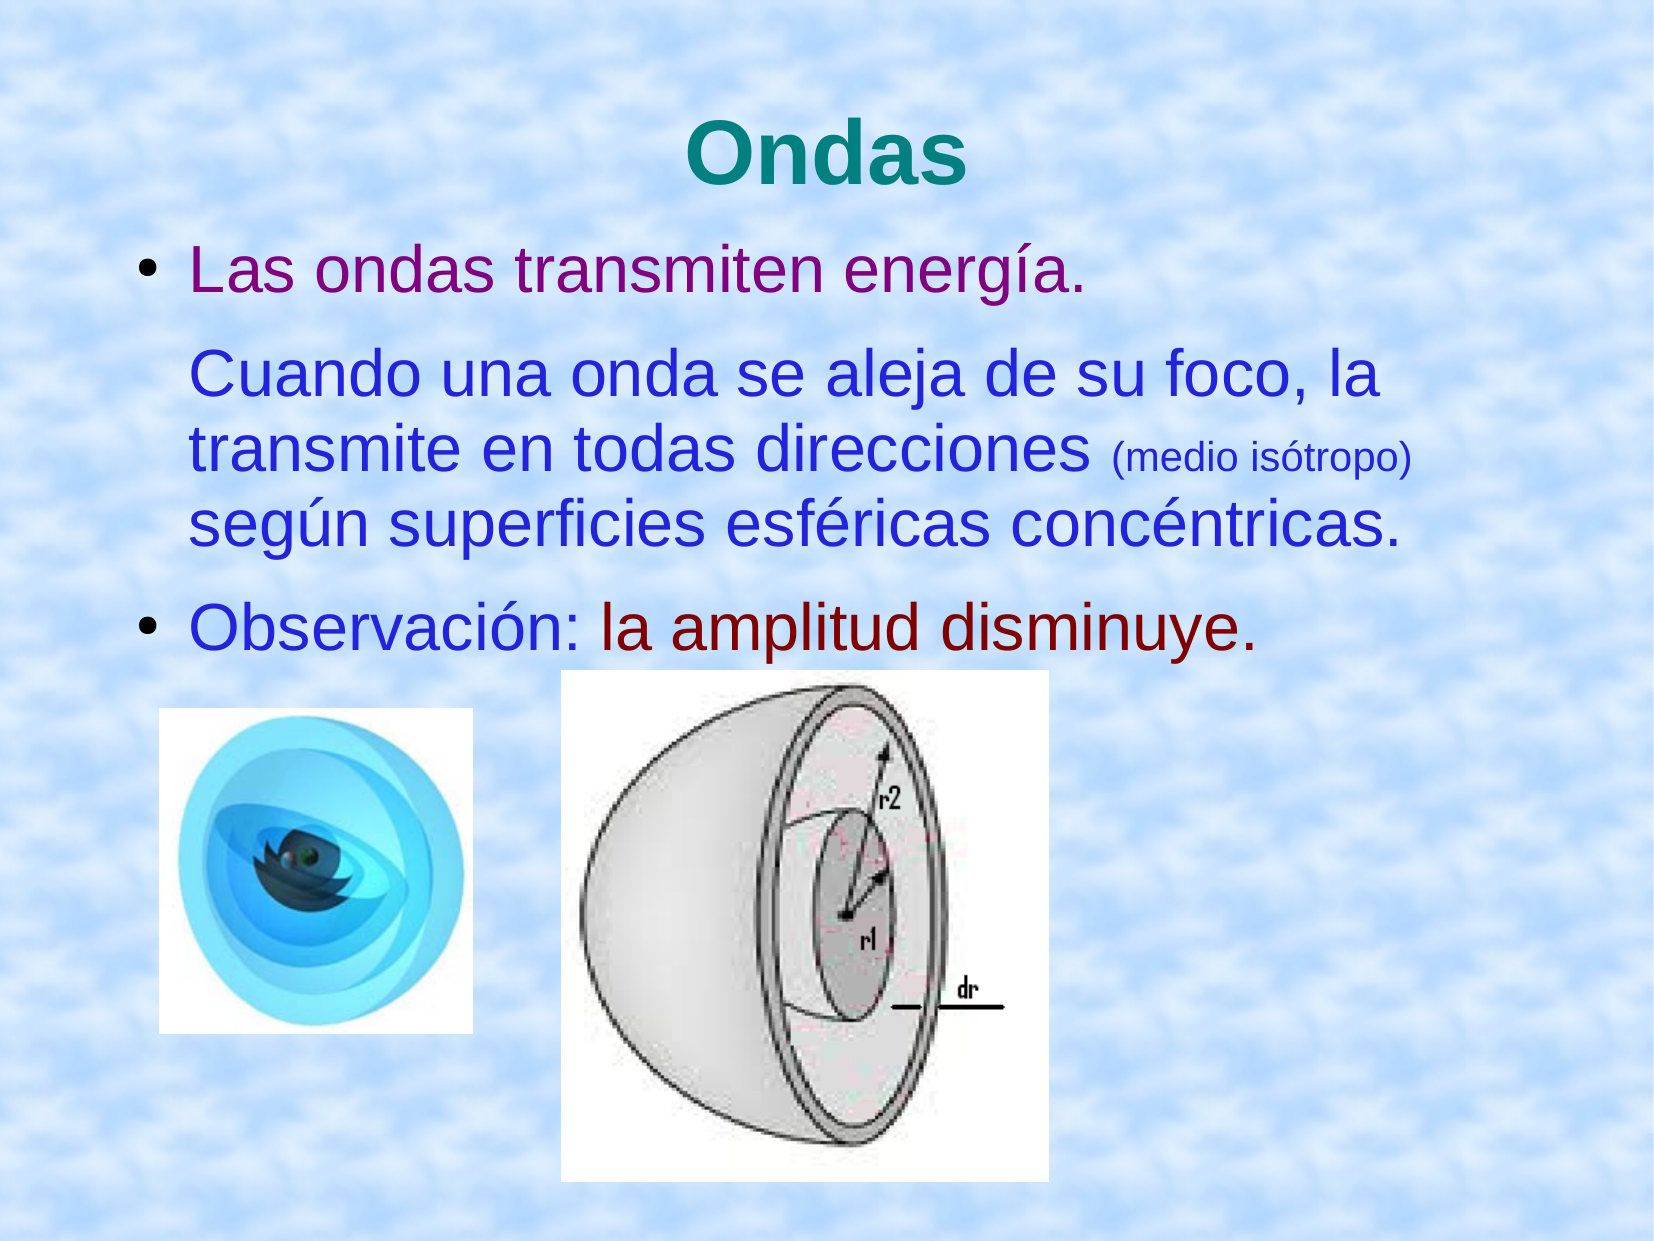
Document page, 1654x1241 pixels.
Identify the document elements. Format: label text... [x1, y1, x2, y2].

list Las ondas transmiten energía. Cuando una onda se aleja de su foco, la transmite en todas direcciones (medio isótropo) según superficies esféricas concéntricas. Observación: la amplitud disminuye. [118, 231, 1565, 1051]
picture [0, 0, 1654, 1241]
title Ondas [82, 49, 1571, 257]
